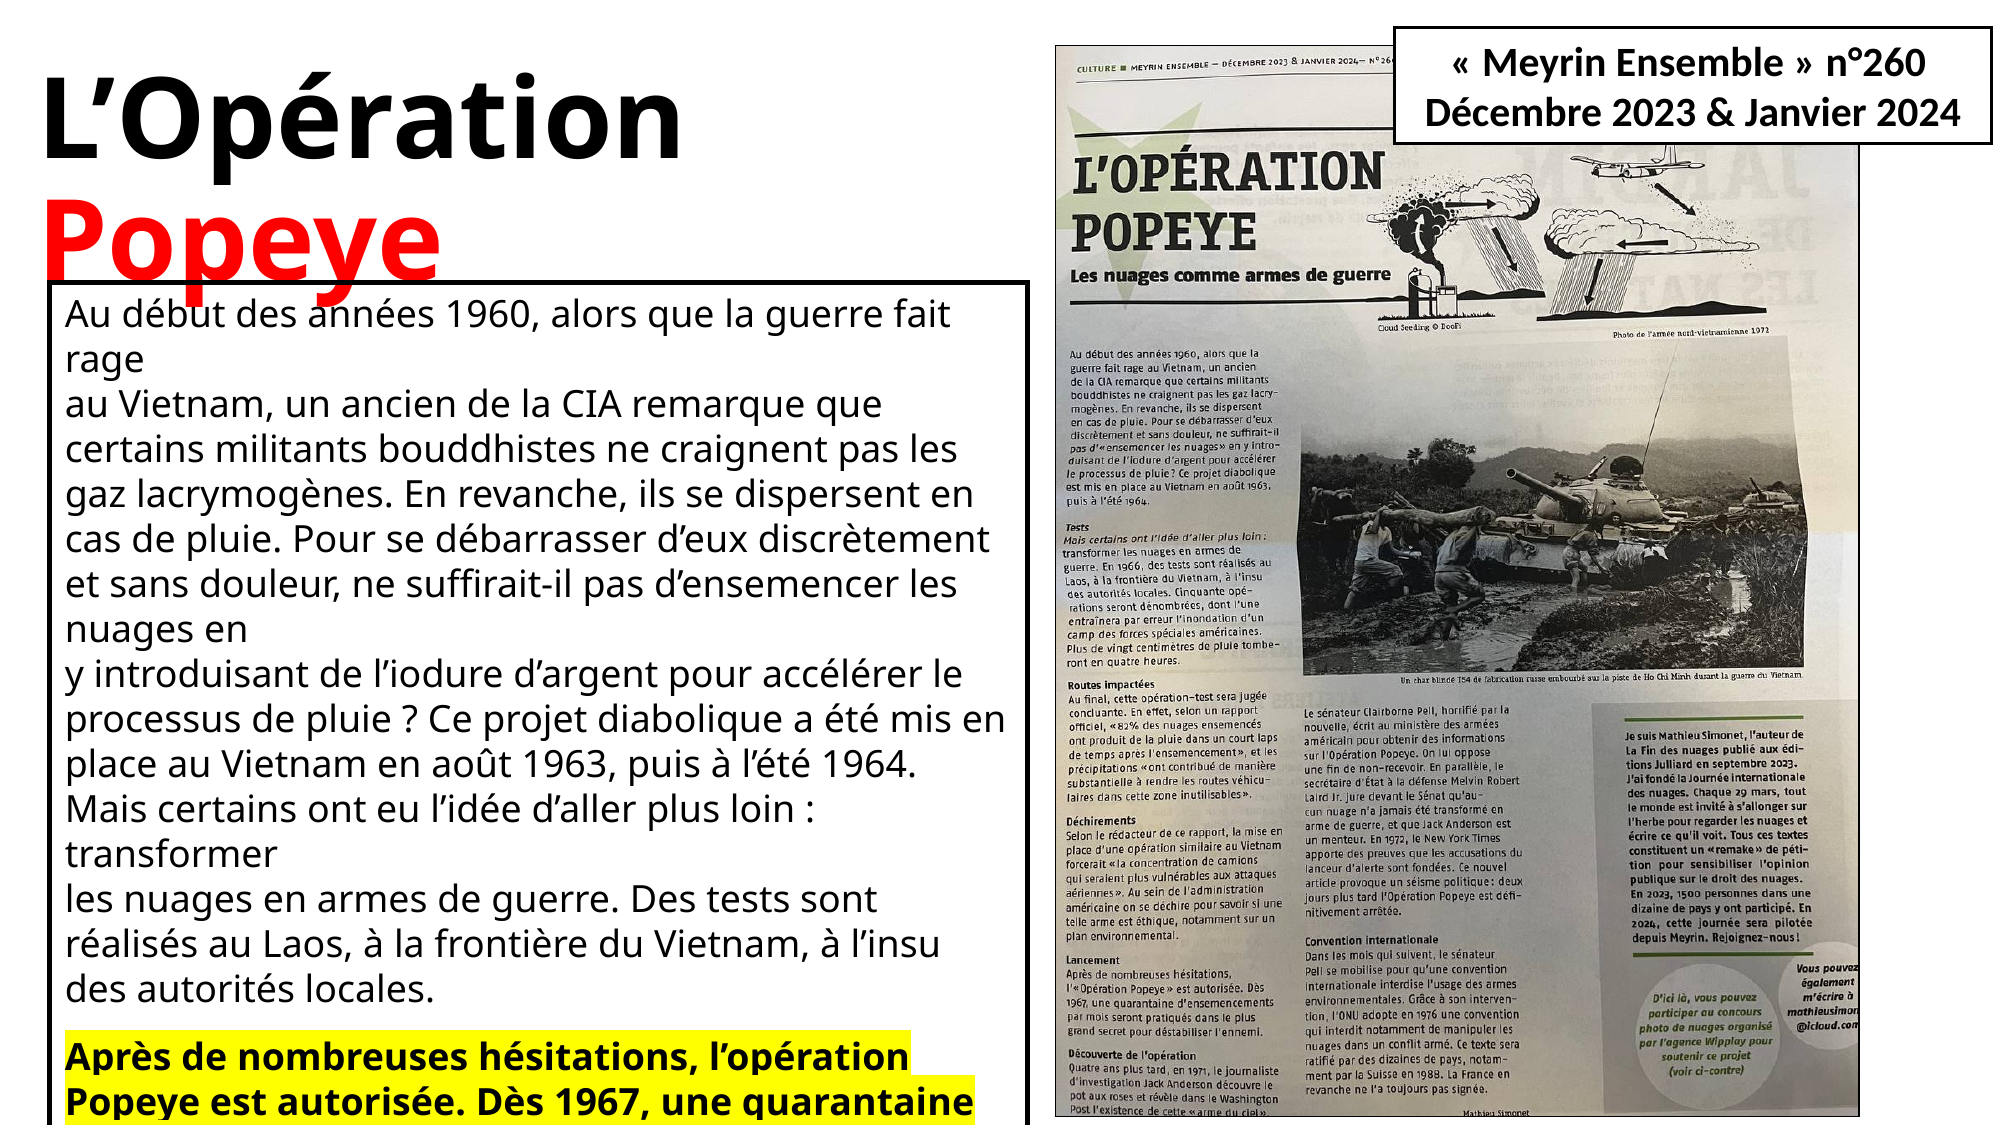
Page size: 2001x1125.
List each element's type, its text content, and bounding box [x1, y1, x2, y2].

text_box « Meyrin Ensemble » n°260 Décembre 2023 & Janvier 2024 [1394, 27, 1992, 144]
text_box L’Opération Popeye [22, 54, 937, 272]
text_box Au début des années 1960, alors que la guerre fait rage au Vietnam, un ancien de la CIA remarque que certains militants bouddhistes ne craignent pas les gaz lacrymogènes. En revanche, ils se dispersent en cas de pluie. Pour se débarrasser d’eux discrètement et sans douleur, ne suffirait-il pas d’ensemencer les nuages en y introduisant de l’iodure d’argent pour accélérer le processus de pluie ? Ce projet diabolique a été mis en place au Vietnam en août 1963, puis à l’été 1964. Mais certains ont eu l’idée d’aller plus loin : transformer les nuages en armes de guerre. Des tests sont réalisés au Laos, à la frontière du Vietnam, à l’insu des autorités locales. Après de nombreuses hésitations, l’opération Popeye est autorisée. Dès 1967, une quarantaine d’ensemencements par mois seront pratiqués dans le plus grand secret pour destabiliser l’ennemi. [49, 282, 1028, 1094]
picture [1056, 46, 1859, 1116]
